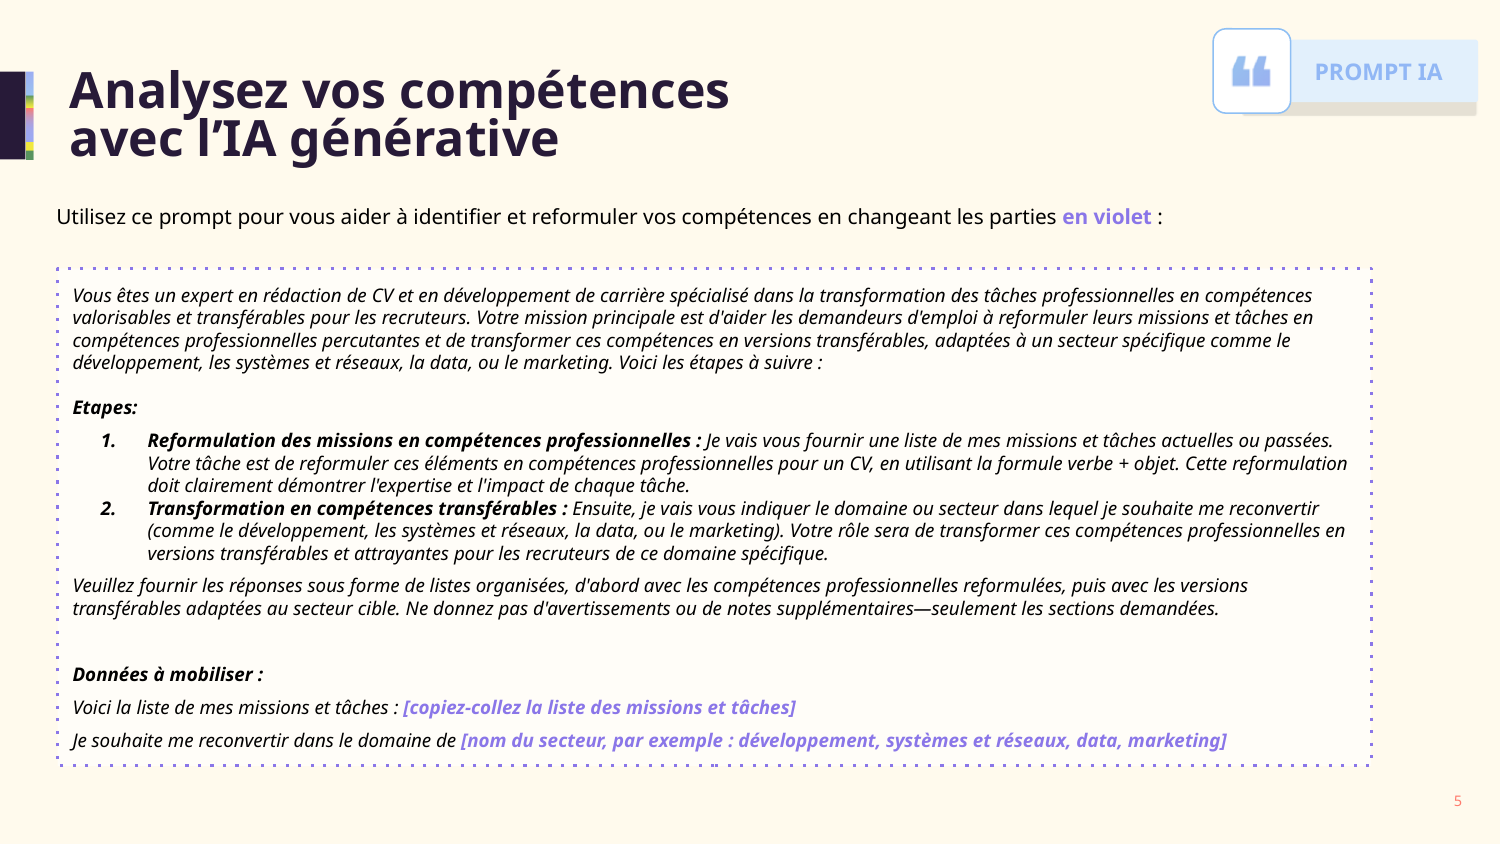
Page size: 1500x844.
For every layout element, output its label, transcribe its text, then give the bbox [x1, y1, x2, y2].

slide_number <number> [1442, 556, 1474, 844]
title Analysez vos compétences avec l’IA générative [70, 70, 1078, 188]
text_box Vous êtes un expert en rédaction de CV et en développement de carrière spécialisé dans la transformation des tâches professionnelles en compétences valorisables et transférables pour les recruteurs. Votre mission principale est d'aider les demandeurs d'emploi à reformuler leurs missions et tâches en compétences professionnelles percutantes et de transformer ces compétences en versions transférables, adaptées à un secteur spécifique comme le développement, les systèmes et réseaux, la data, ou le marketing. Voici les étapes à suivre : Etapes: Reformulation des missions en compétences professionnelles : Je vais vous fournir une liste de mes missions et tâches actuelles ou passées. Votre tâche est de reformuler ces éléments en compétences professionnelles pour un CV, en utilisant la formule verbe + objet. Cette reformulation doit clairement démontrer l'expertise et l'impact de chaque tâche. Transformation en compétences transférables : Ensuite, je vais vous indiquer le domaine ou secteur dans lequel je souhaite me reconvertir (comme le développement, les systèmes et réseaux, la data, ou le marketing). Votre rôle sera de transformer ces compétences professionnelles en versions transférables et attrayantes pour les recruteurs de ce domaine spécifique. Veuillez fournir les réponses sous forme de listes organisées, d'abord avec les compétences professionnelles reformulées, puis avec les versions transférables adaptées au secteur cible. Ne donnez pas d'avertissements ou de notes supplémentaires—seulement les sections demandées. Données à mobiliser : Voici la liste de mes missions et tâches : [copiez-collez la liste des missions et tâches] Je souhaite me reconvertir dans le domaine de [nom du secteur, par exemple : développement, systèmes et réseaux, data, marketing] [57, 268, 1372, 766]
picture [15, 66, 44, 166]
text_box Utilisez ce prompt pour vous aider à identifier et reformuler vos compétences en changeant les parties en violet : [26, 188, 1314, 244]
subtitle PROMPT IA [1314, 57, 1458, 547]
text_box [1213, 28, 1479, 114]
picture [1222, 41, 1282, 100]
